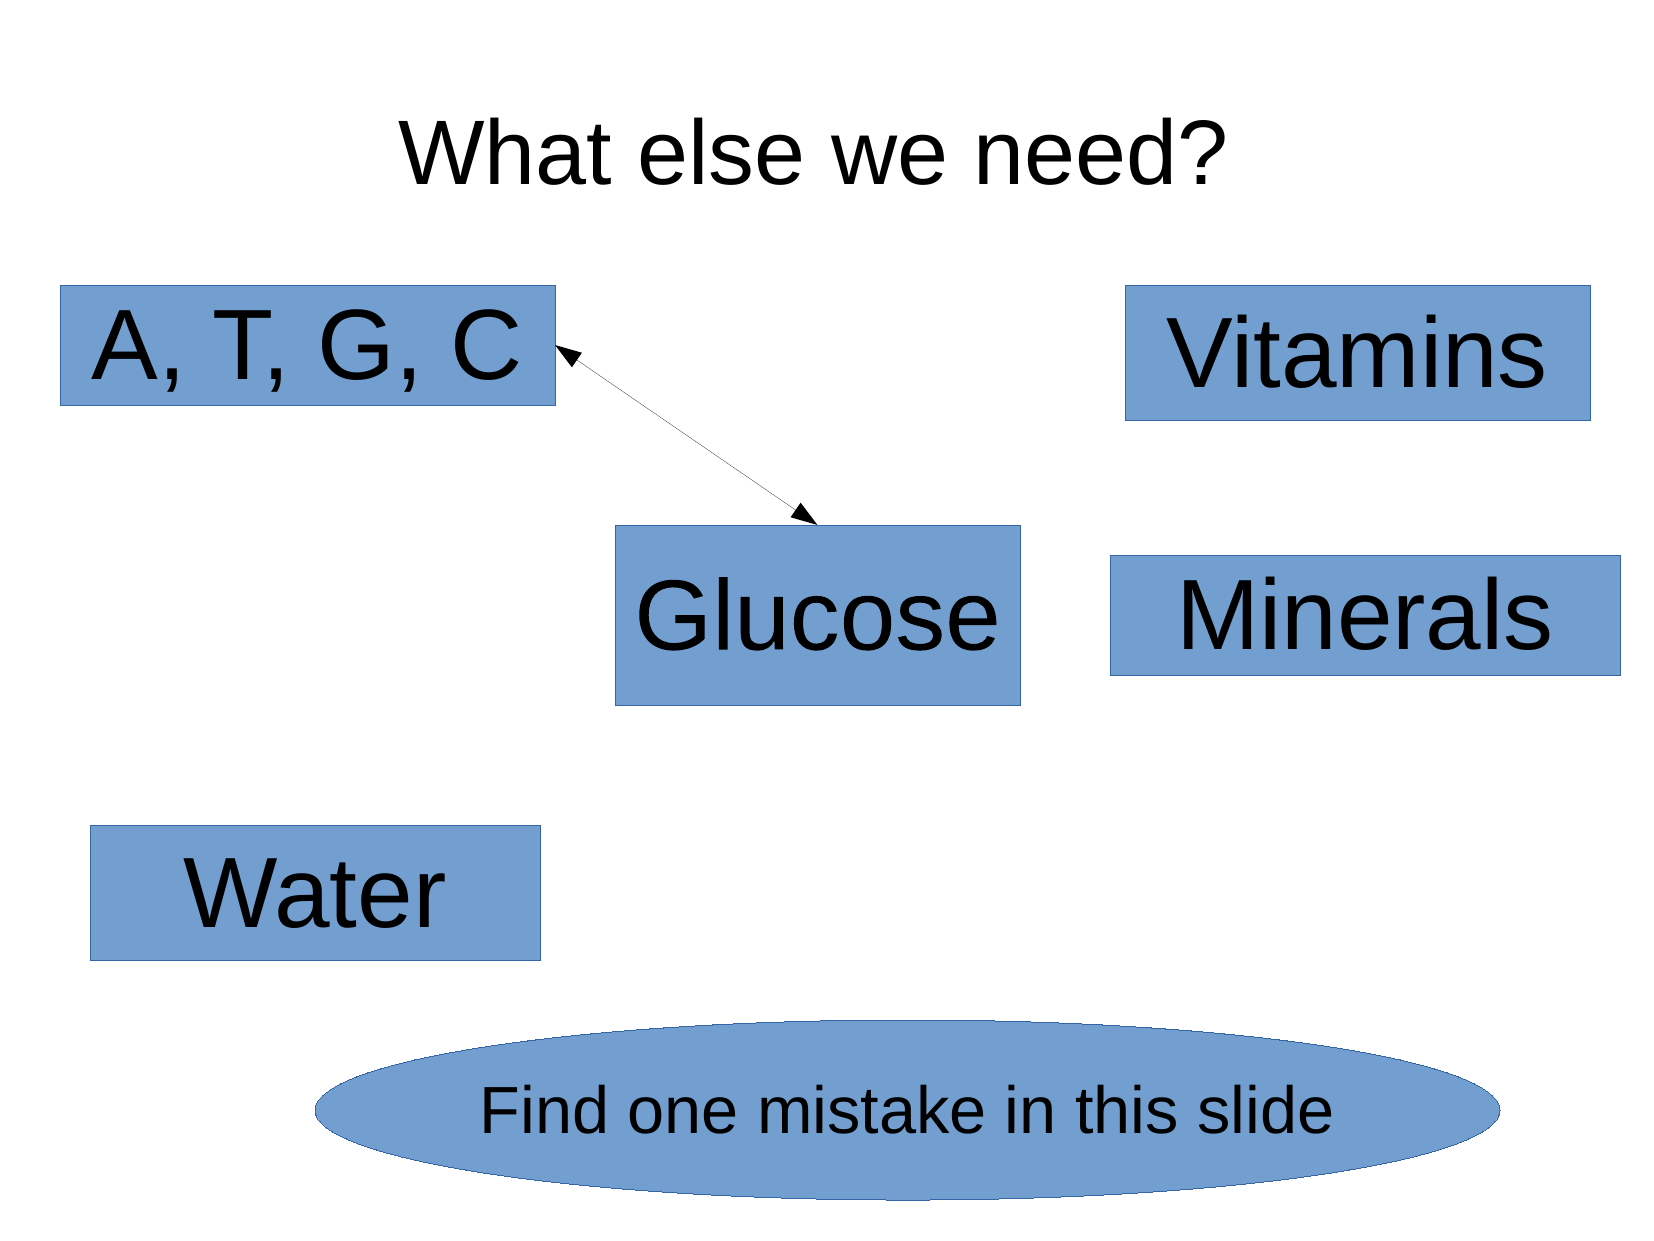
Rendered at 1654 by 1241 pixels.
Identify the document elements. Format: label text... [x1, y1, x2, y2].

text_box A, T, G, C [60, 285, 556, 406]
text_box Minerals [1110, 555, 1621, 676]
text_box [615, 525, 1021, 706]
text_box Find one mistake in this slide [315, 1020, 1501, 1201]
text_box Water [90, 825, 541, 961]
text_box Vitamins [1125, 285, 1591, 421]
title What else we need? [82, 49, 1571, 257]
